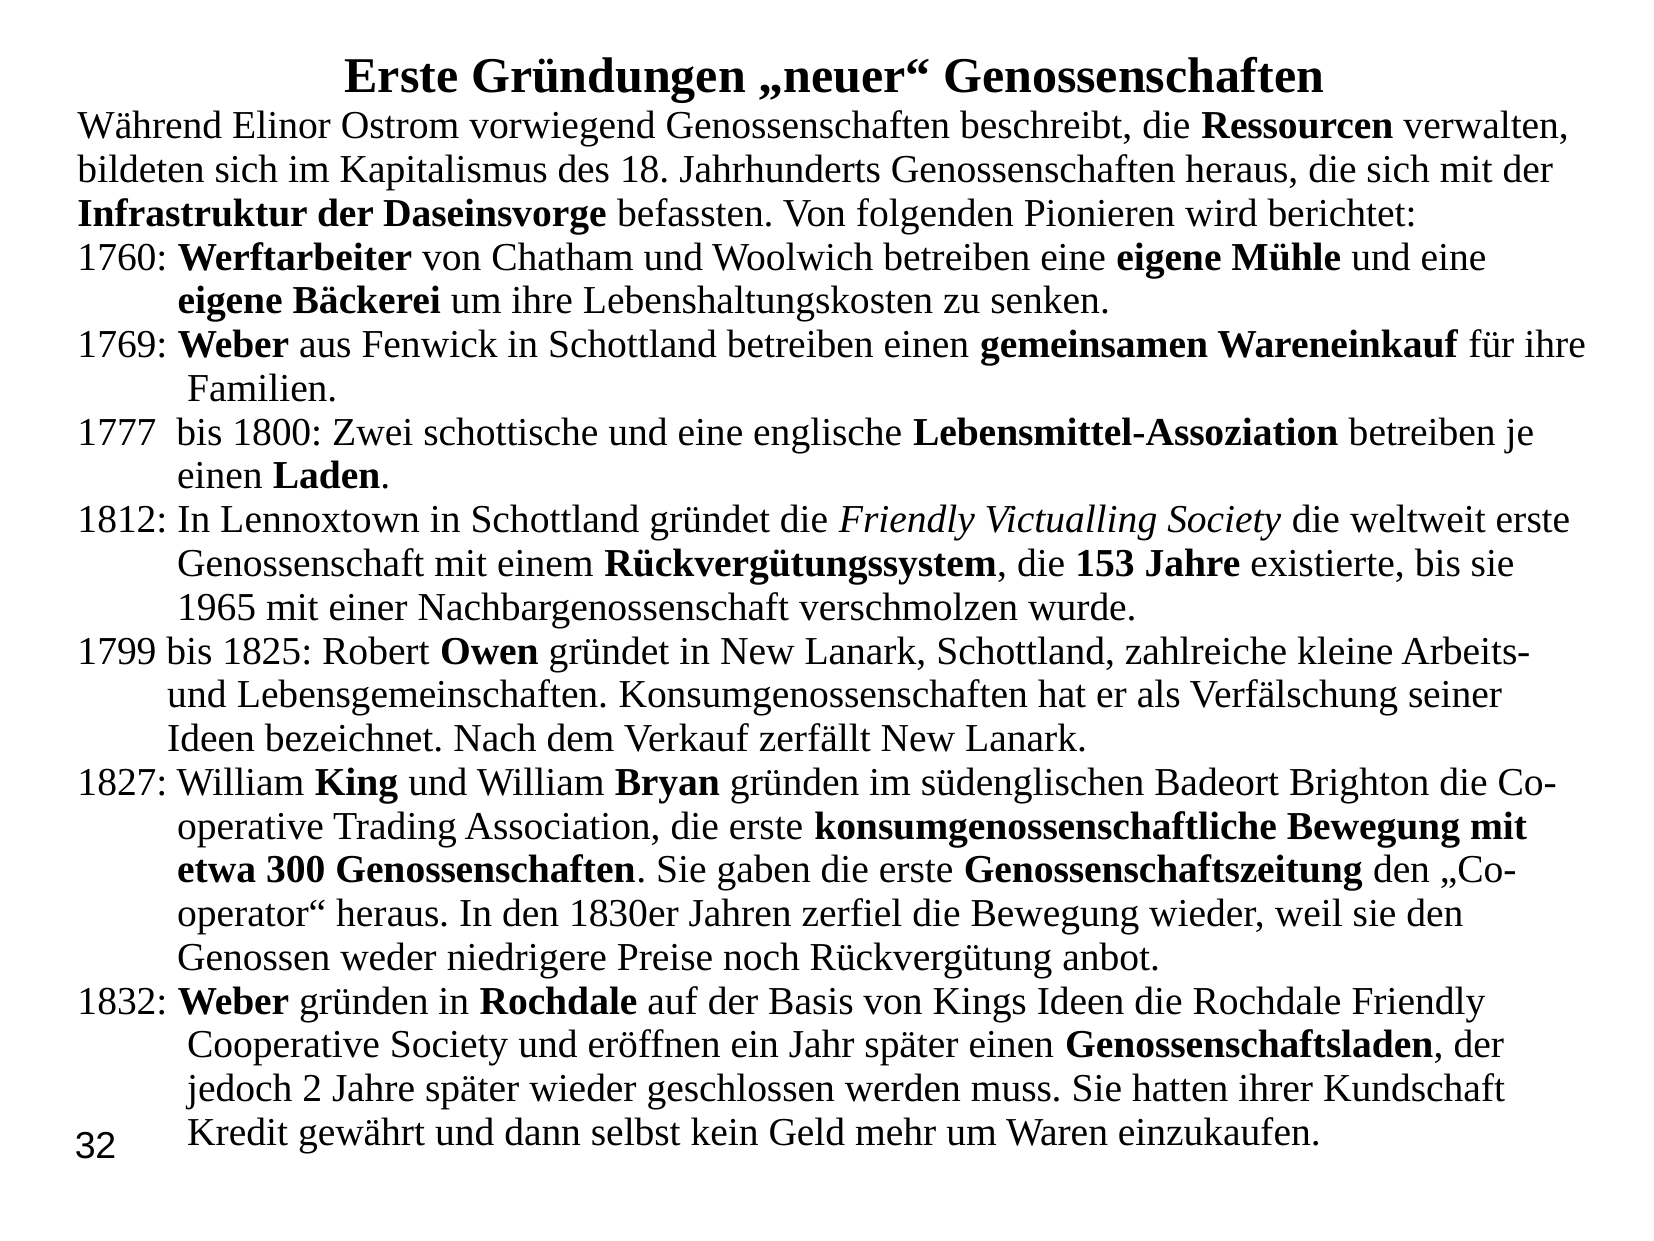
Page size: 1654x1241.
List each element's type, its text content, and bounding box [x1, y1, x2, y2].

text_box Erste Gründungen „neuer“ Genossenschaften Während Elinor Ostrom vorwiegend Genossenschaften beschreibt, die Ressourcen verwalten, bildeten sich im Kapitalismus des 18. Jahrhunderts Genossenschaften heraus, die sich mit der Infrastruktur der Daseinsvorge befassten. Von folgenden Pionieren wird berichtet: 1760: Werftarbeiter von Chatham und Woolwich betreiben eine eigene Mühle und eine eigene Bäckerei um ihre Lebenshaltungskosten zu senken. 1769: Weber aus Fenwick in Schottland betreiben einen gemeinsamen Wareneinkauf für ihre Familien. 1777 bis 1800: Zwei schottische und eine englische Lebensmittel-Assoziation betreiben je einen Laden. 1812: In Lennoxtown in Schottland gründet die Friendly Victualling Society die weltweit erste Genossenschaft mit einem Rückvergütungssystem, die 153 Jahre existierte, bis sie 1965 mit einer Nachbargenossenschaft verschmolzen wurde. 1799 bis 1825: Robert Owen gründet in New Lanark, Schottland, zahlreiche kleine Arbeits- und Lebensgemeinschaften. Konsumgenossenschaften hat er als Verfälschung seiner Ideen bezeichnet. Nach dem Verkauf zerfällt New Lanark. 1827: William King und William Bryan gründen im südenglischen Badeort Brighton die Co- operative Trading Association, die erste konsumgenossenschaftliche Bewegung mit etwa 300 Genossenschaften. Sie gaben die erste Genossenschaftszeitung den „Co- operator“ heraus. In den 1830er Jahren zerfiel die Bewegung wieder, weil sie den Genossen weder niedrigere Preise noch Rückvergütung anbot. 1832: Weber gründen in Rochdale auf der Basis von Kings Ideen die Rochdale Friendly Cooperative Society und eröffnen ein Jahr später einen Genossenschaftsladen, der jedoch 2 Jahre später wieder geschlossen werden muss. Sie hatten ihrer Kundschaft Kredit gewährt und dann selbst kein Geld mehr um Waren einzukaufen. [62, 41, 1607, 1162]
text_box <Nummer> [60, 1117, 278, 1188]
